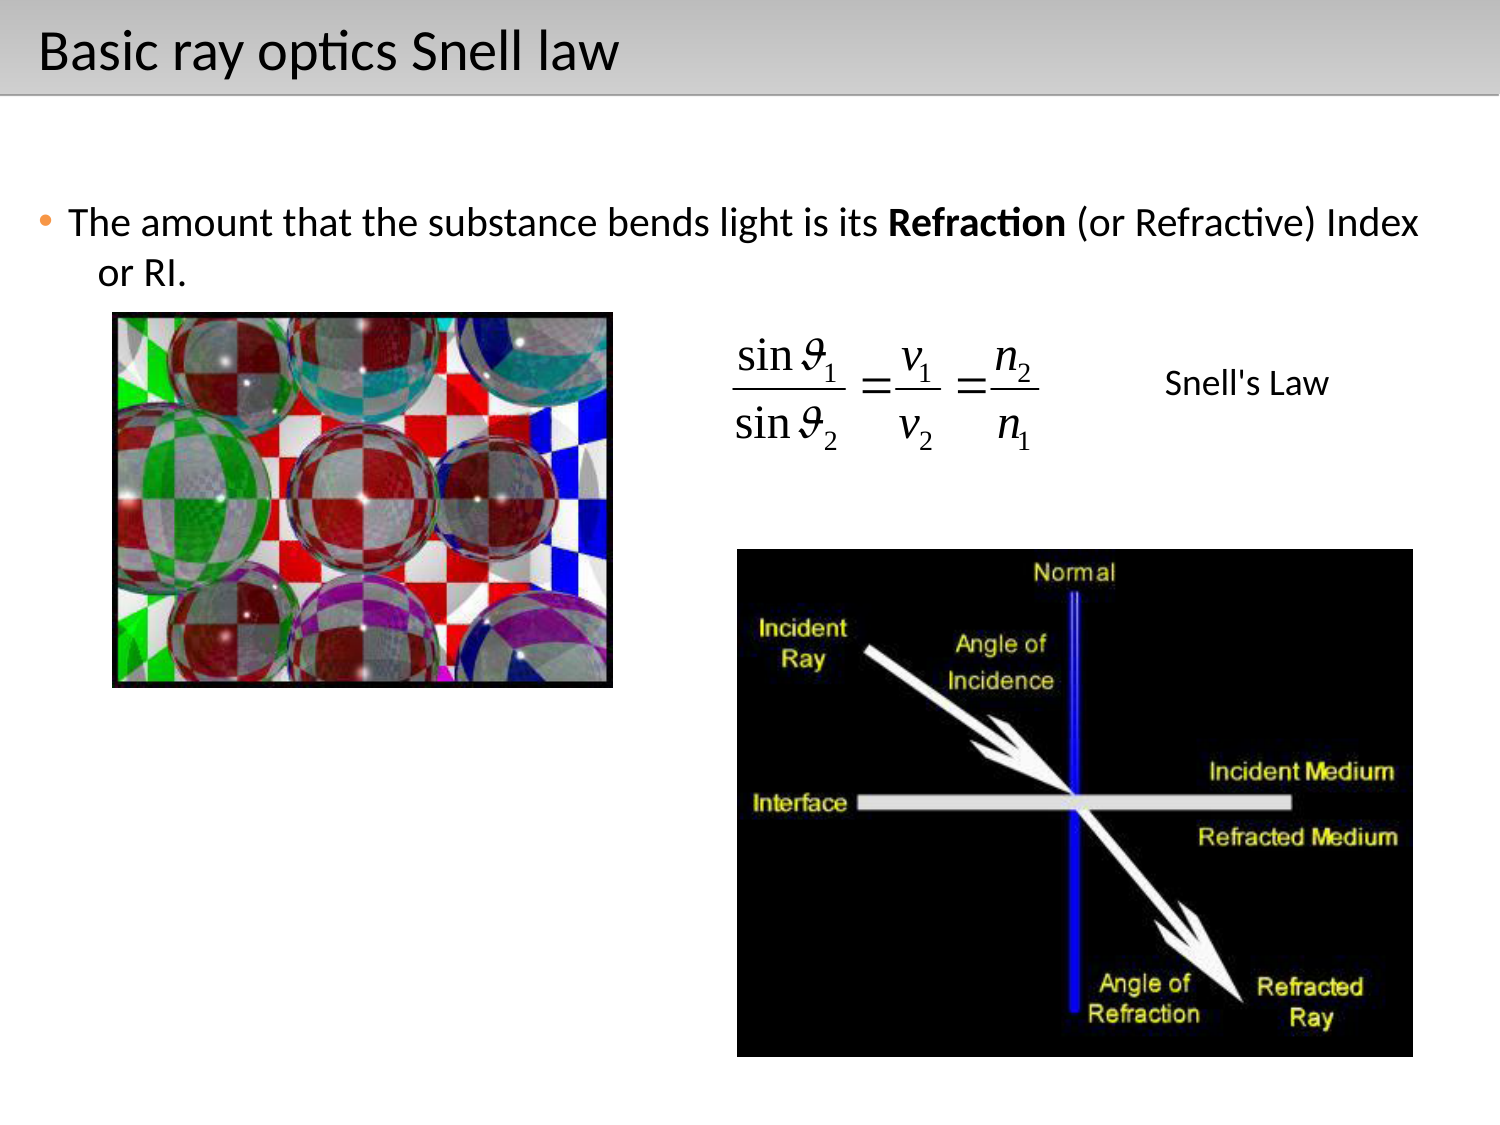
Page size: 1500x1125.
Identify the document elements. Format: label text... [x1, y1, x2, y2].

title Basic ray optics Snell law [23, 0, 1477, 94]
chart [725, 324, 1049, 461]
text_box The amount that the substance bends light is its Refraction (or Refractive) Index or RI. [0, 187, 1500, 388]
picture [112, 312, 613, 688]
text_box Snell's Law [1150, 350, 1345, 410]
picture [737, 549, 1413, 1057]
